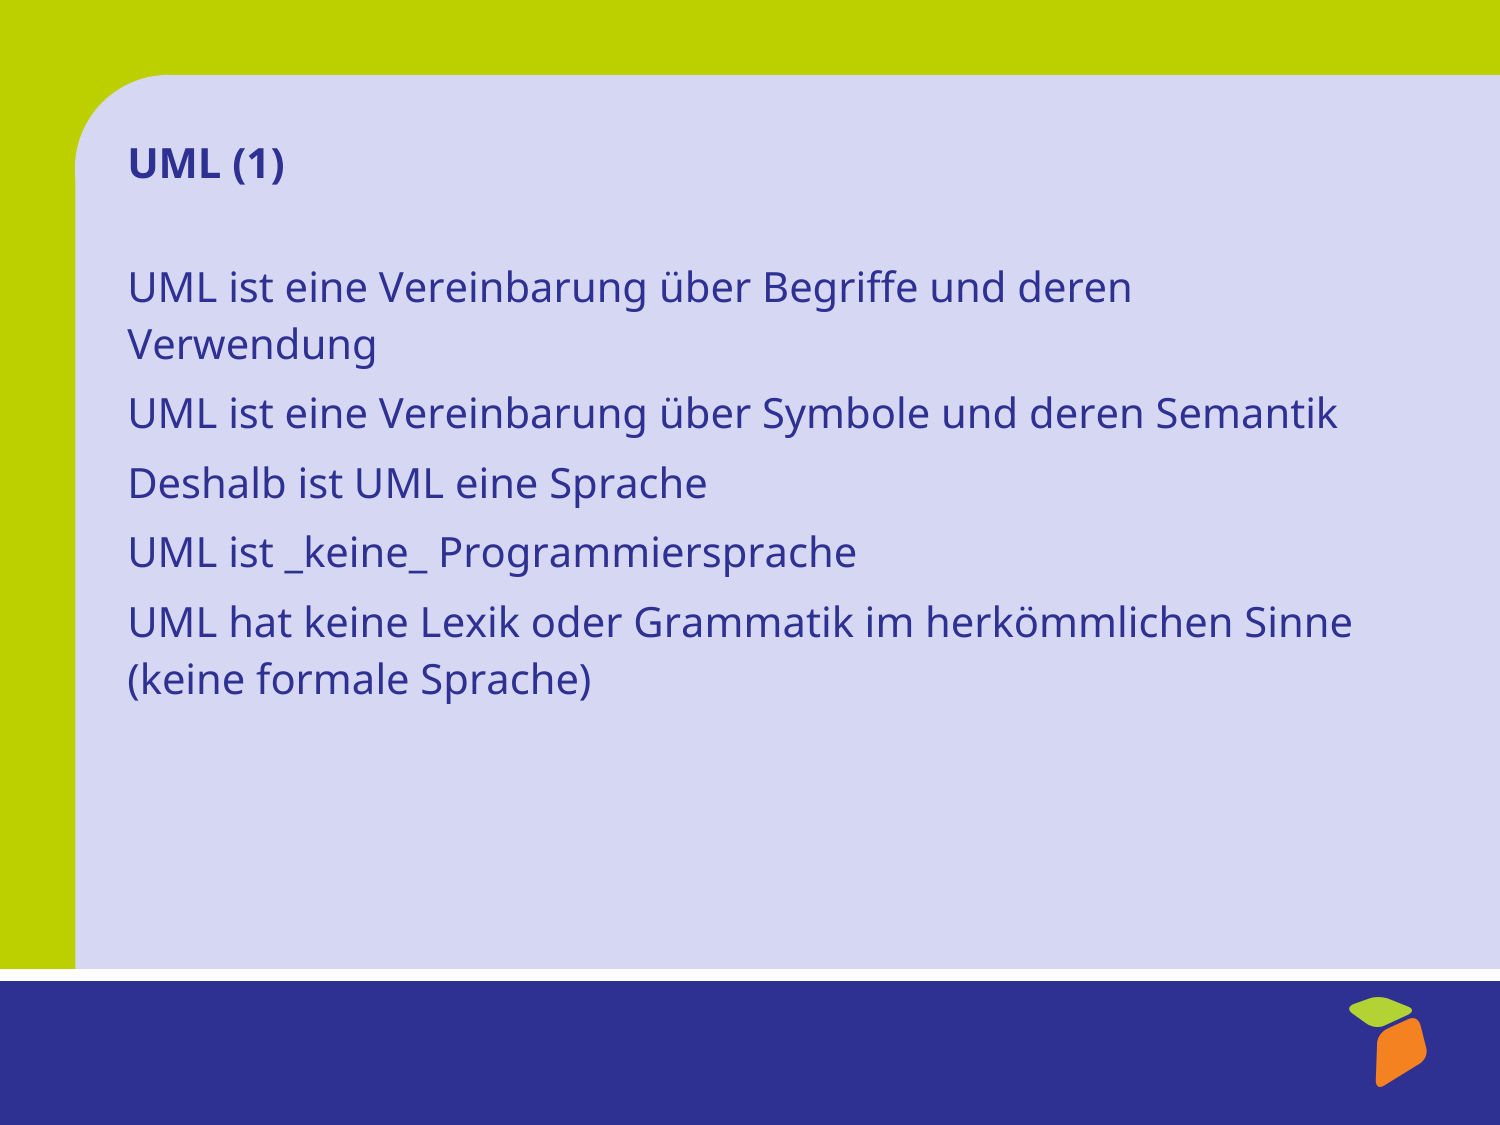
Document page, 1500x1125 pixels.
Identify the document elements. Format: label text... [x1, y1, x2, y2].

picture [0, 981, 1500, 1125]
title UML (1) [112, 112, 1388, 213]
list UML ist eine Vereinbarung über Begriffe und deren Verwendung UML ist eine Vereinbarung über Symbole und deren Semantik Deshalb ist UML eine Sprache UML ist _keine_ Programmiersprache UML hat keine Lexik oder Grammatik im herkömmlichen Sinne (keine formale Sprache) [112, 249, 1388, 1038]
